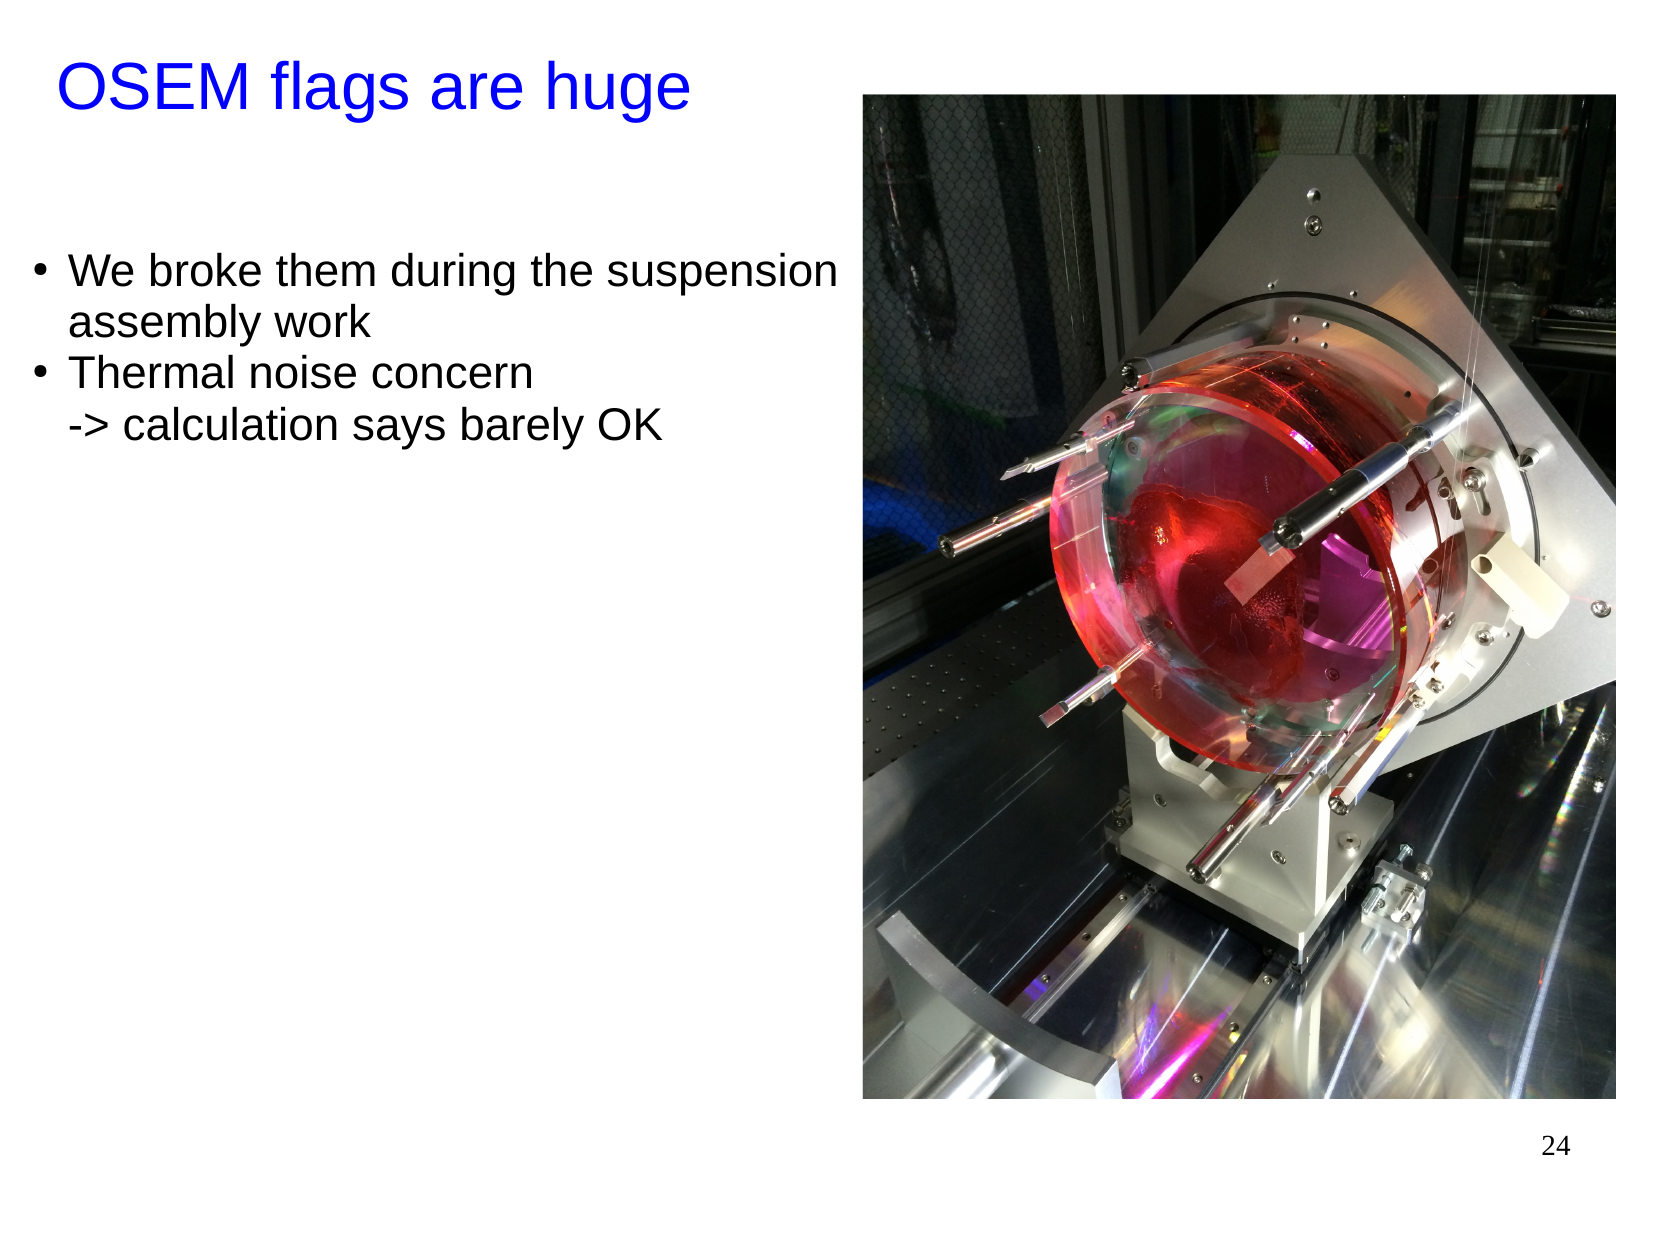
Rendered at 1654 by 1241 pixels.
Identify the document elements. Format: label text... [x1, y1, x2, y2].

text_box OSEM flags are huge [41, 41, 709, 131]
picture [862, 94, 1616, 1099]
text_box We broke them during the suspension assembly work Thermal noise concern -> calculation says barely OK [17, 237, 855, 457]
